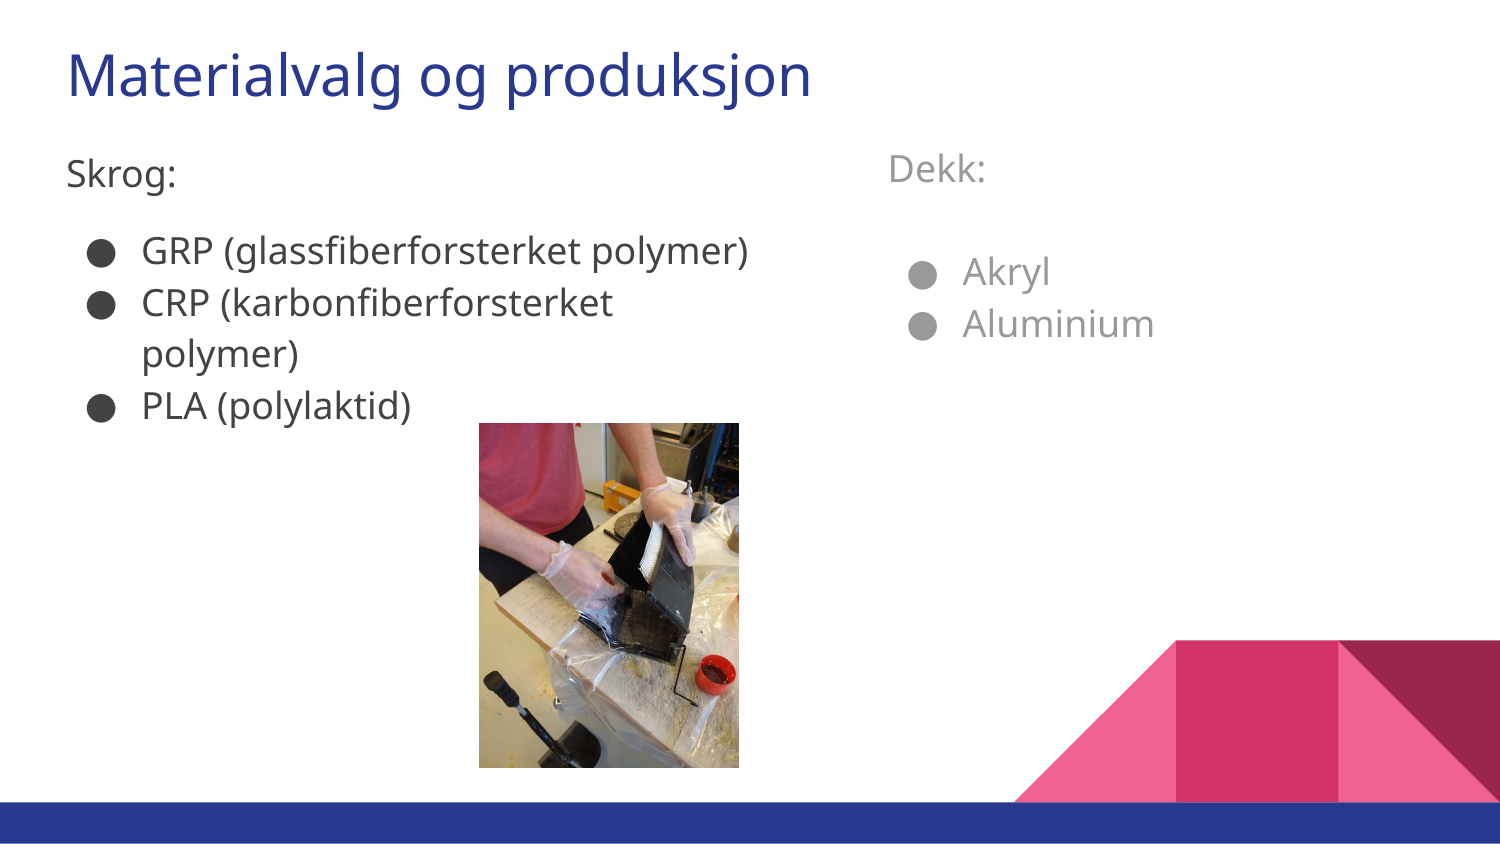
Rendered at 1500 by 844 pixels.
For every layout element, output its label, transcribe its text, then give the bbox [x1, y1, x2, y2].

title Materialvalg og produksjon [51, 23, 1449, 123]
picture [479, 423, 739, 768]
list Skrog: GRP (glassfiberforsterket polymer) CRP (karbonfiberforsterket polymer) PLA (polylaktid) [51, 128, 796, 677]
text_box Dekk: Akryl Aluminium [872, 122, 1500, 430]
